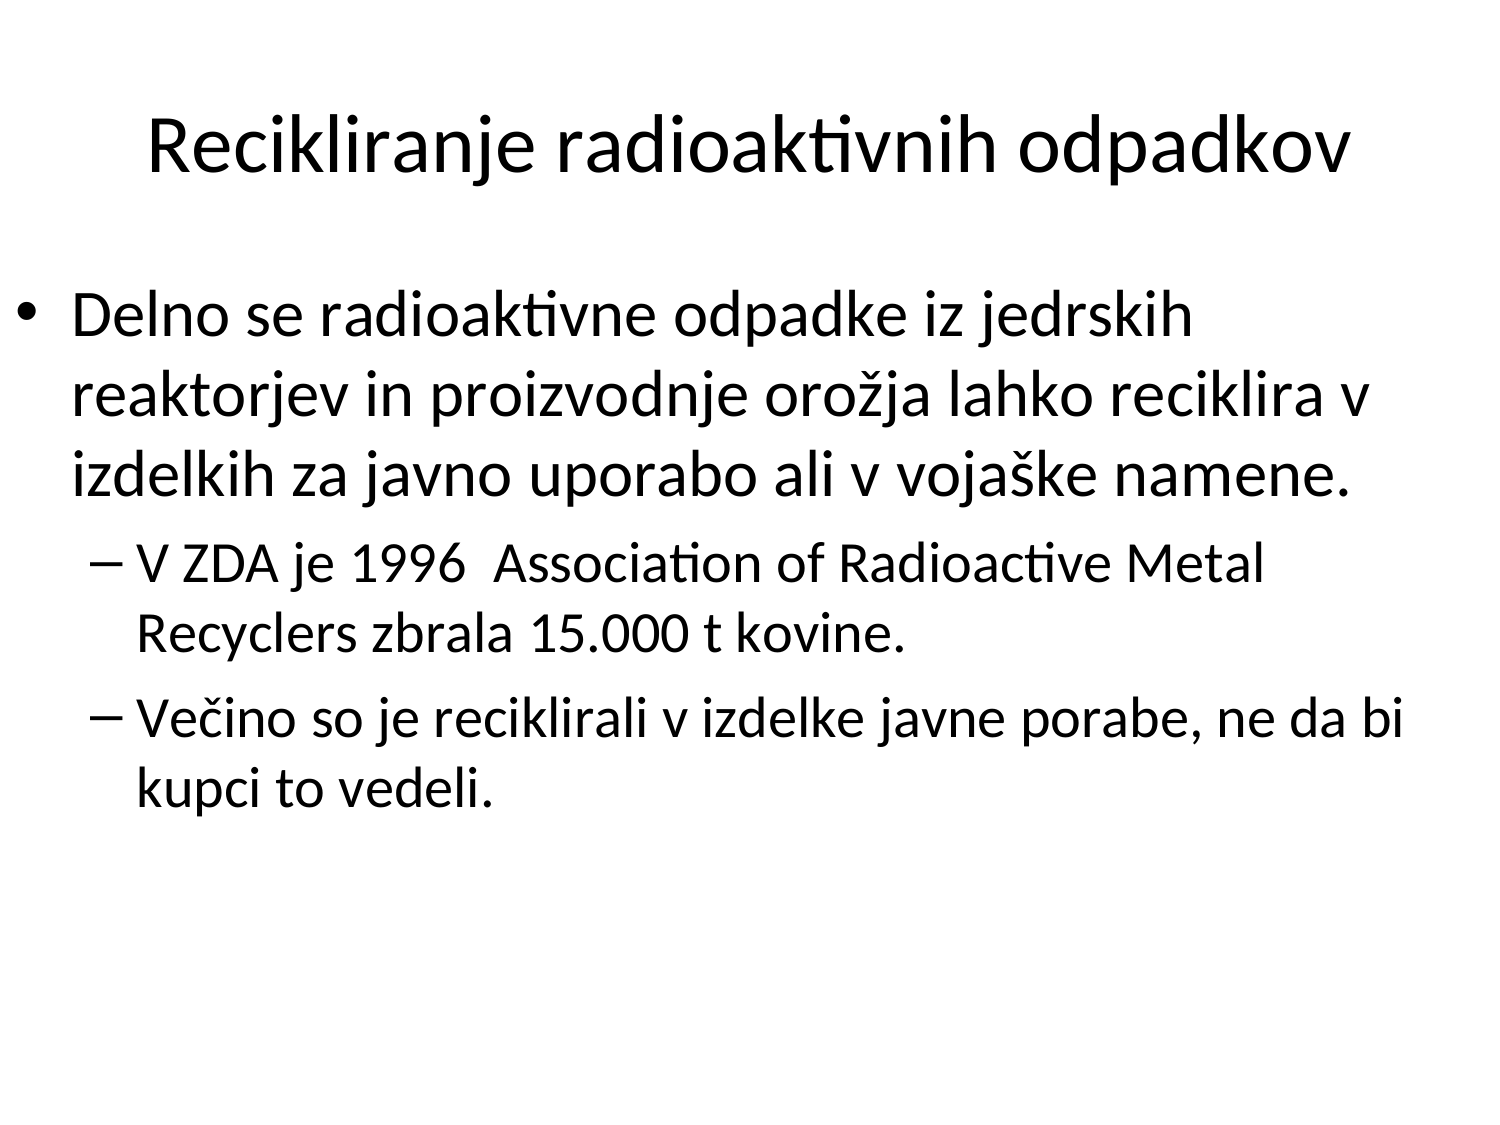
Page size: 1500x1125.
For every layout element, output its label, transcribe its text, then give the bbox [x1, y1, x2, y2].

text_box Recikliranje radioaktivnih odpadkov [75, 45, 1426, 233]
text_box Delno se radioaktivne odpadke iz jedrskih reaktorjev in proizvodnje orožja lahko reciklira v izdelkih za javno uporabo ali v vojaške namene. V ZDA je 1996 Association of Radioactive Metal Recyclers zbrala 15.000 t kovine. Večino so je reciklirali v izdelke javne porabe, ne da bi kupci to vedeli. [0, 262, 1500, 1005]
